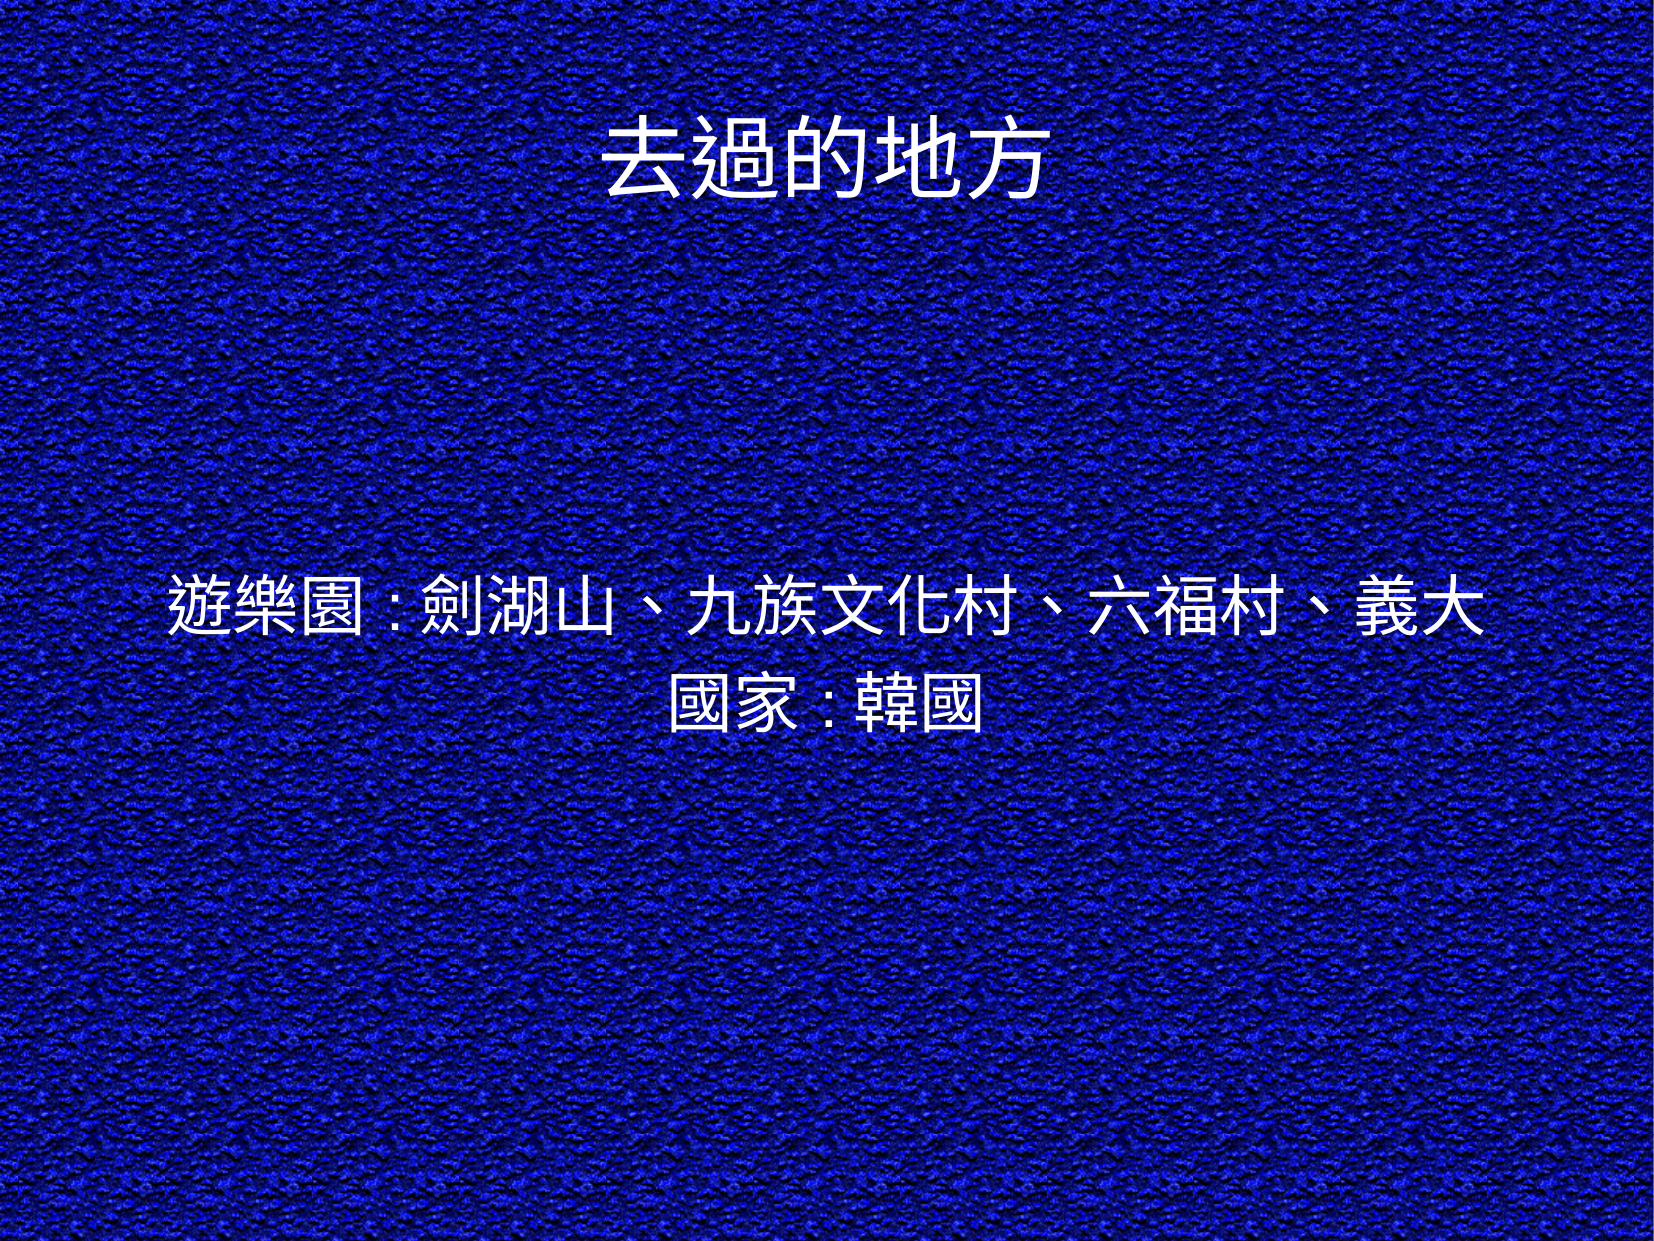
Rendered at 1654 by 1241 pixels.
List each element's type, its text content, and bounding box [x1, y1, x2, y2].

title 去過的地方 [82, 49, 1571, 257]
subtitle 遊樂園:劍湖山、九族文化村、六福村、義大 國家:韓國 [82, 290, 1571, 1010]
picture [0, 0, 1654, 1241]
